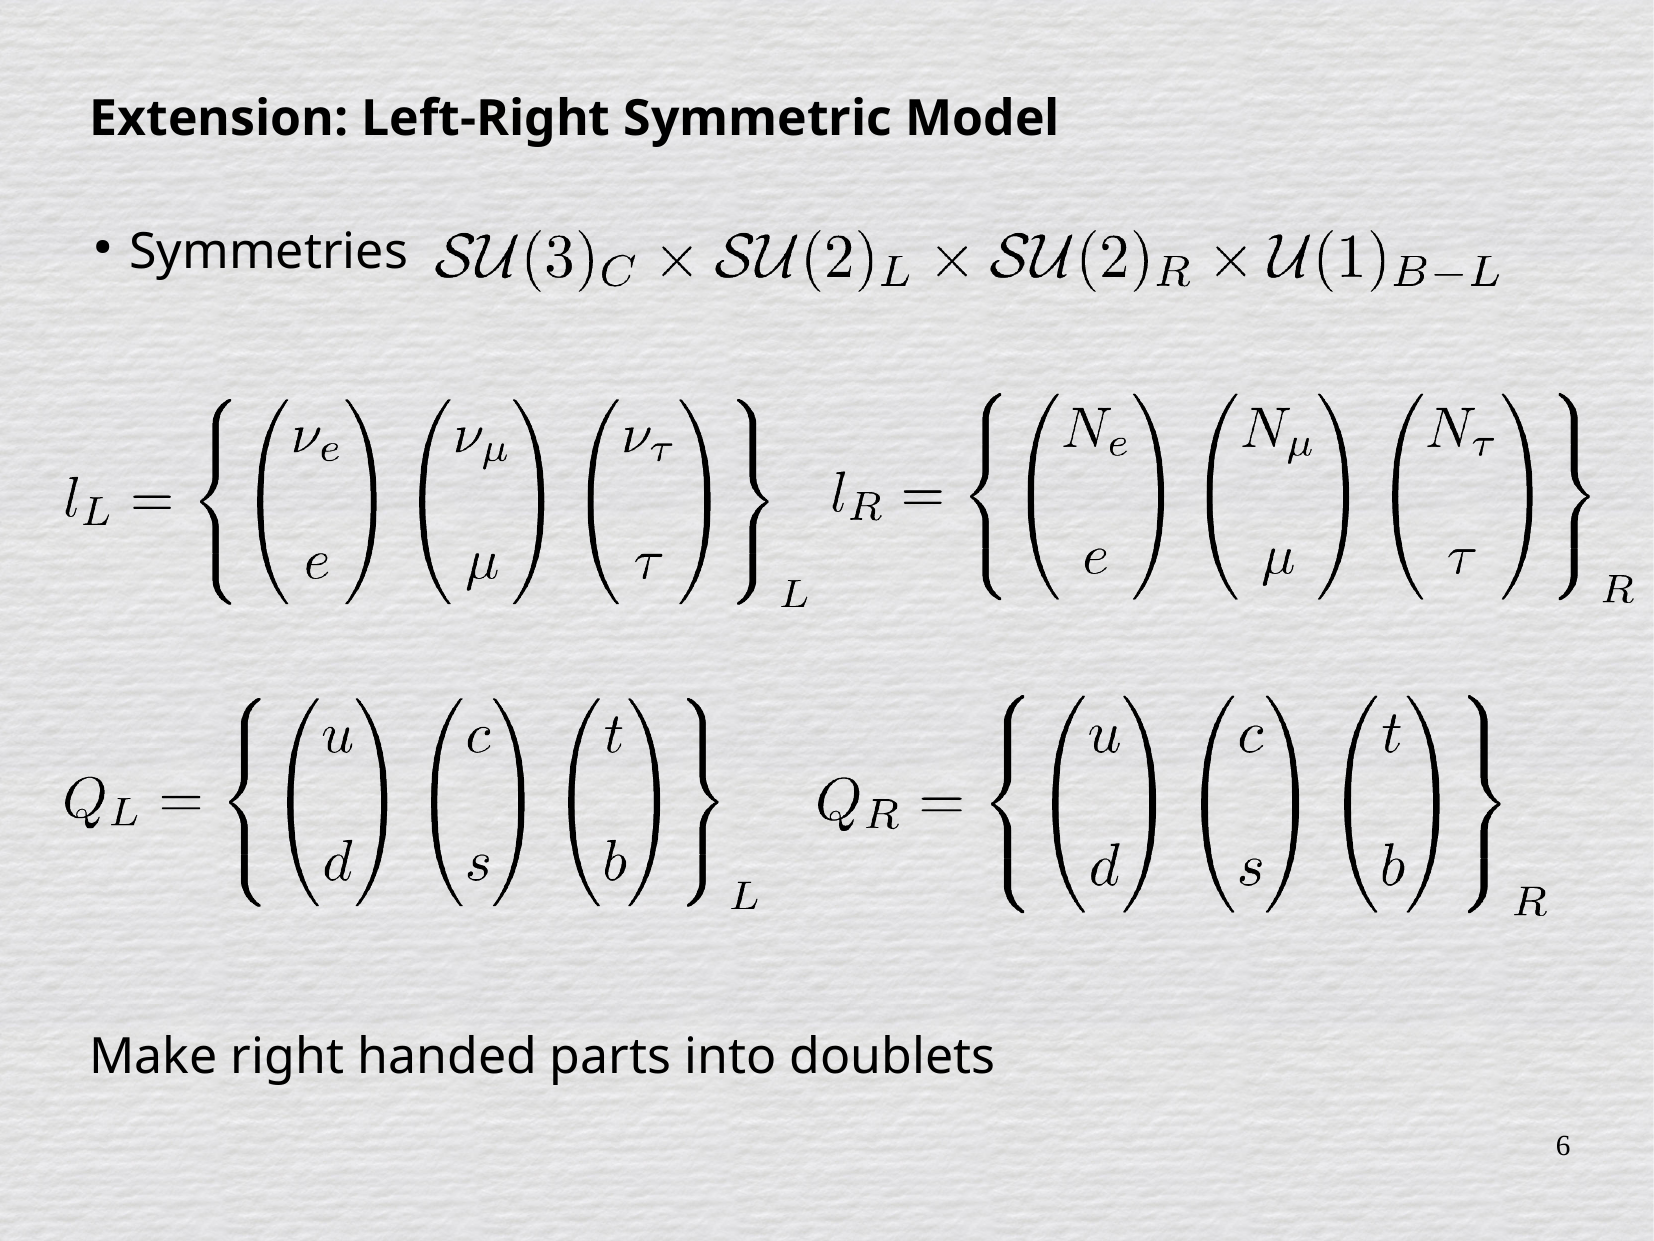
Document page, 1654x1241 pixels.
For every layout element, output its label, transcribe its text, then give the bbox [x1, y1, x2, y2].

text_box Extension: Left-Right Symmetric Model [75, 75, 1078, 160]
text_box Symmetries [79, 207, 424, 395]
picture [0, 0, 1654, 1241]
text_box Make right handed parts into doublets [75, 1012, 1002, 1097]
